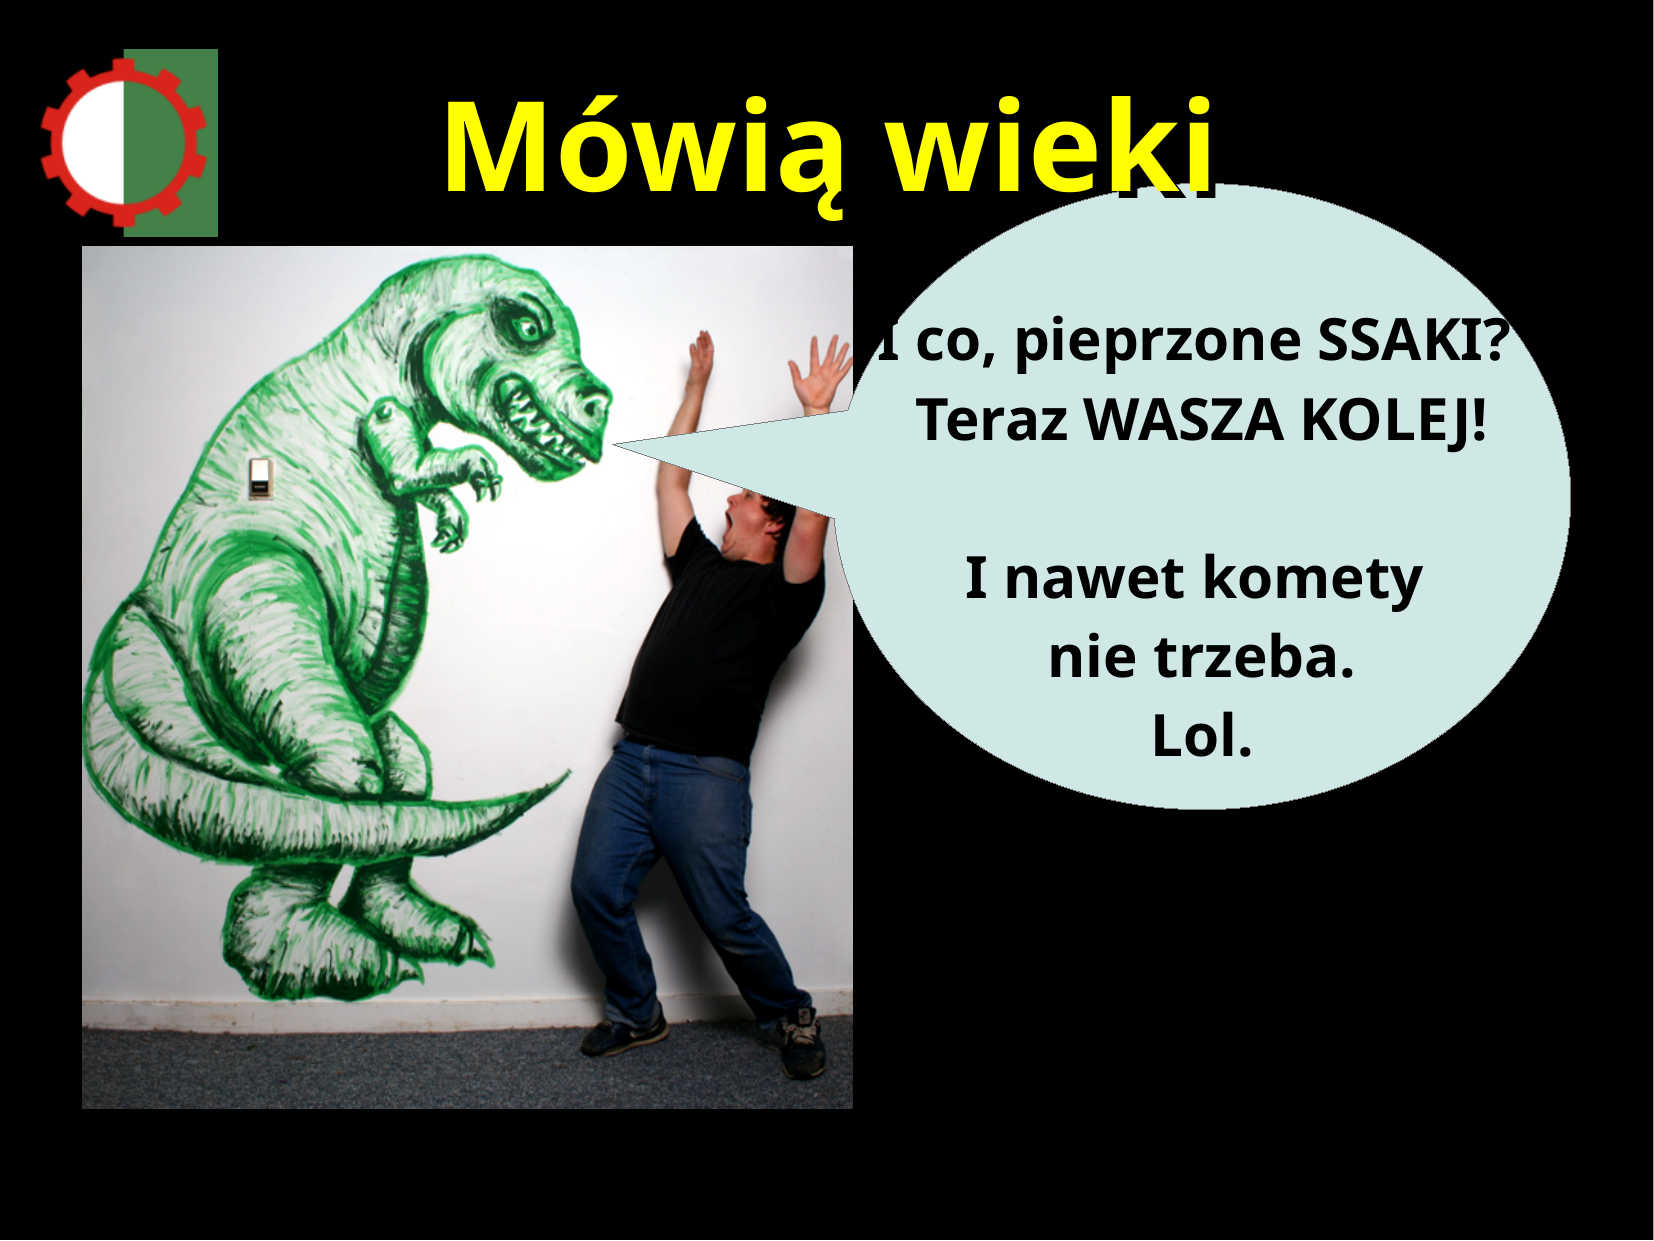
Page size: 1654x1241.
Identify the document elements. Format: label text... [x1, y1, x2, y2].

text_box I co, pieprzone SSAKI? Teraz WASZA KOLEJ! I nawet komety nie trzeba. Lol. [612, 183, 1571, 810]
picture [82, 246, 853, 1109]
picture [30, 49, 218, 237]
text_box Mówią wieki [422, 50, 1191, 206]
